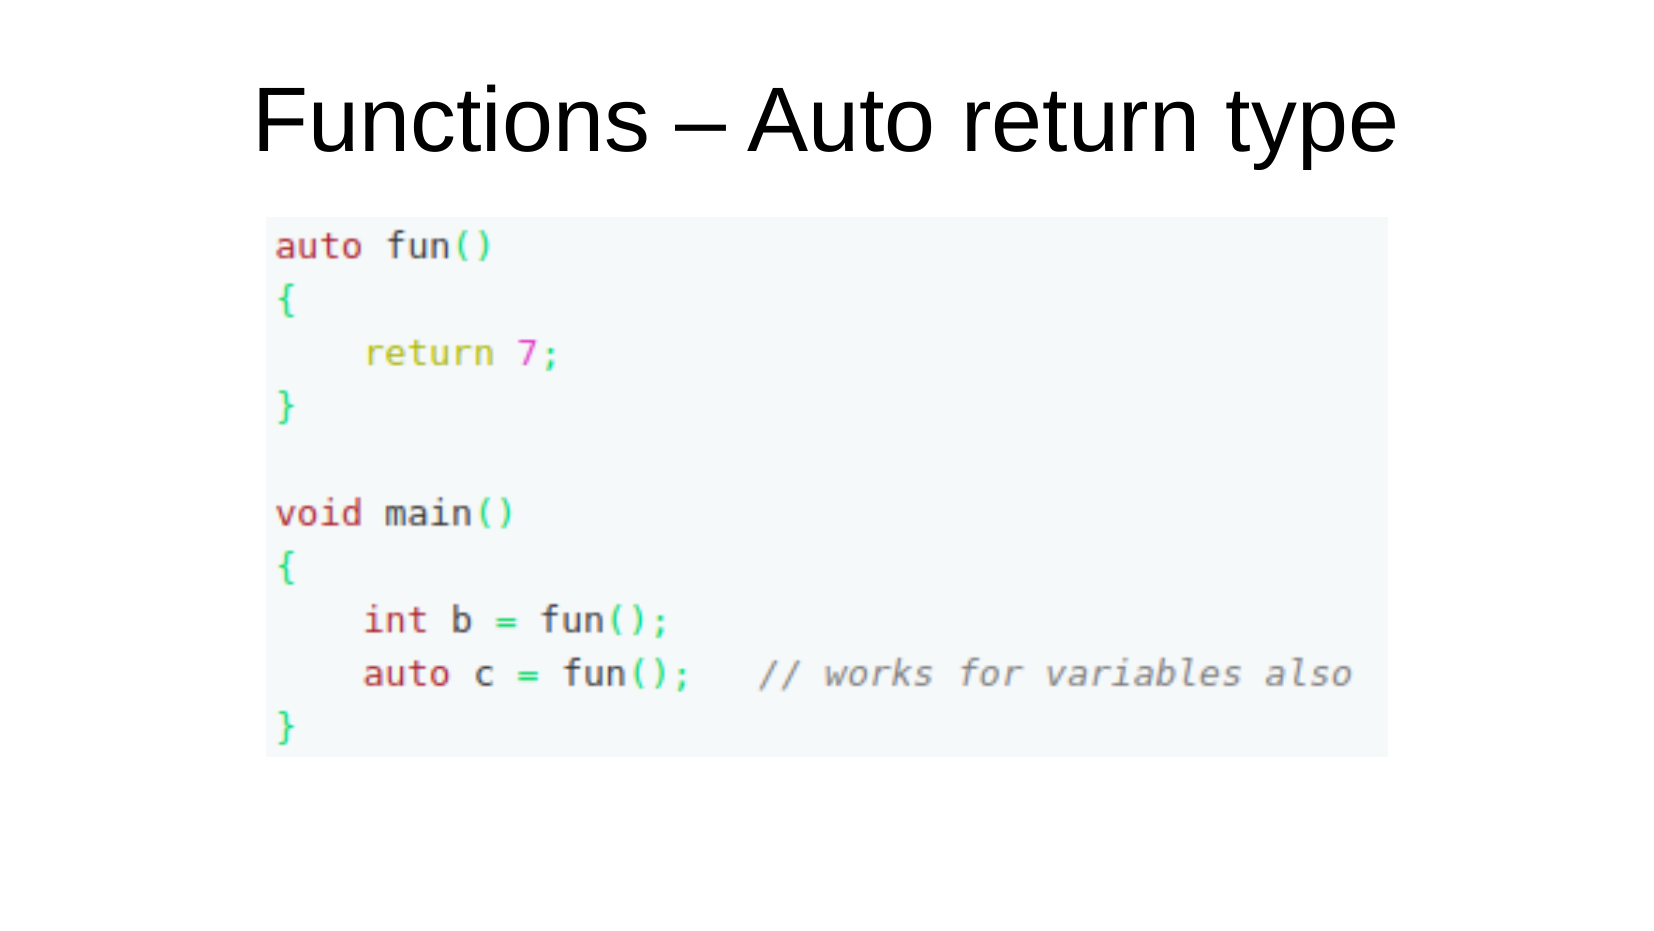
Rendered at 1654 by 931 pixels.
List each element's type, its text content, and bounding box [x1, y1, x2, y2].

title Functions – Auto return type [82, 37, 1571, 193]
picture [266, 217, 1388, 757]
